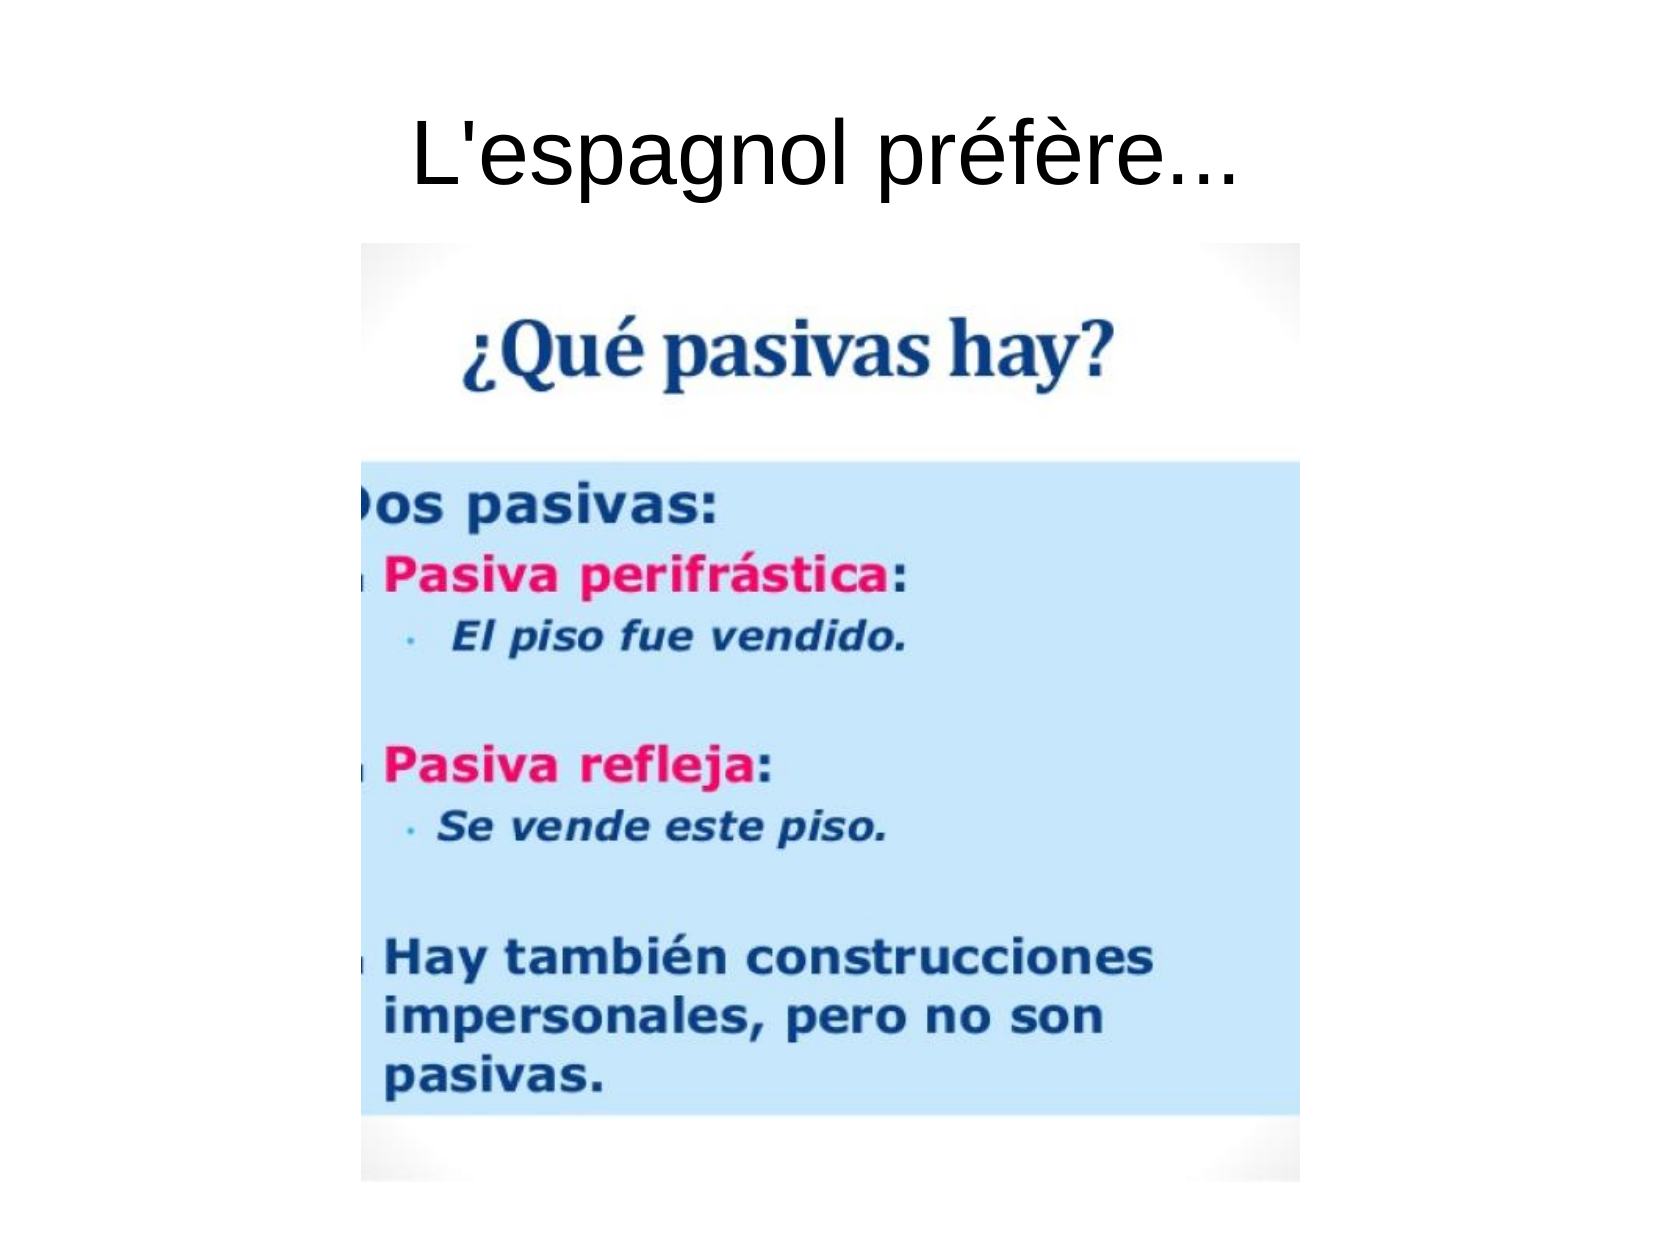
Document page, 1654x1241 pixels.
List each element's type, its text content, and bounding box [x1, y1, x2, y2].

picture [361, 243, 1300, 1182]
title L'espagnol préfère... [82, 49, 1571, 257]
